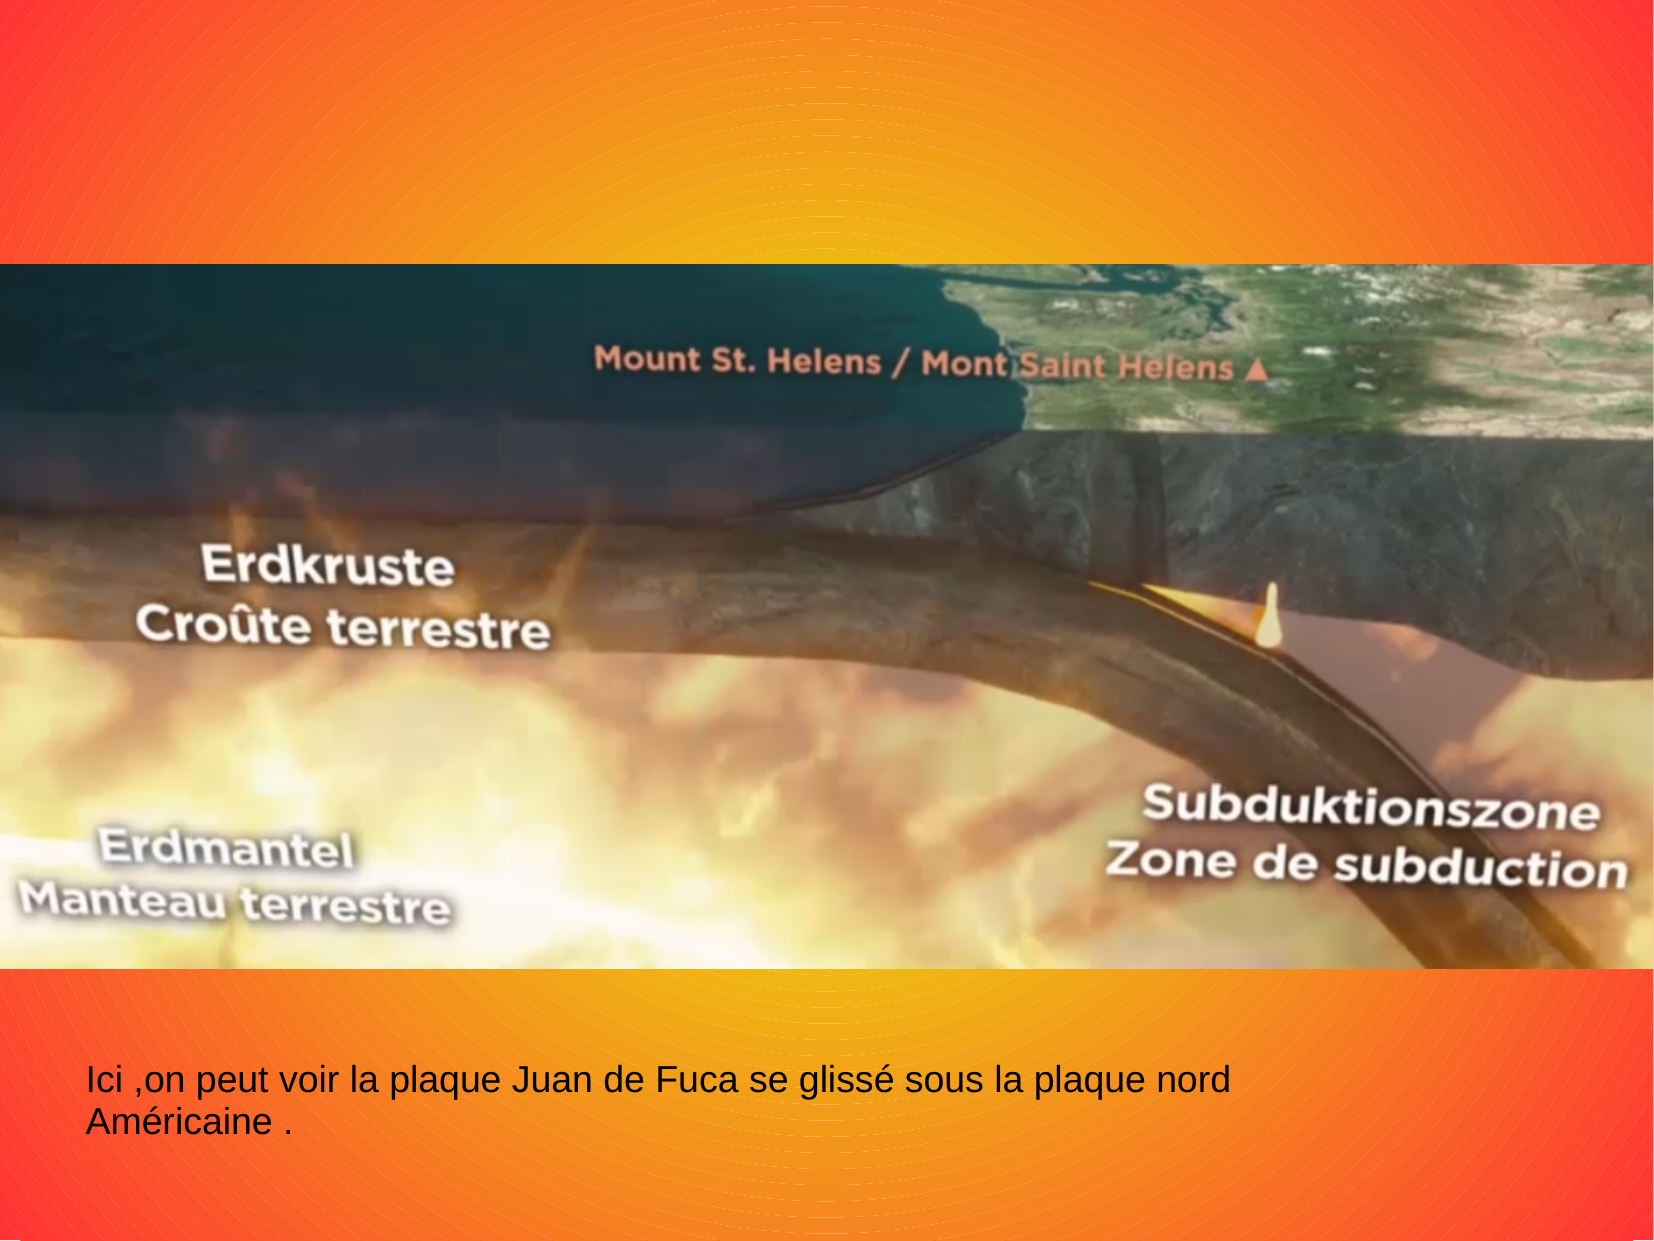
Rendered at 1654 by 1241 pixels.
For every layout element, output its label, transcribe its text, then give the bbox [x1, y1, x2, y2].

text_box Ici ,on peut voir la plaque Juan de Fuca se glissé sous la plaque nord Américaine . [70, 1051, 1300, 1151]
picture [0, 264, 1654, 969]
